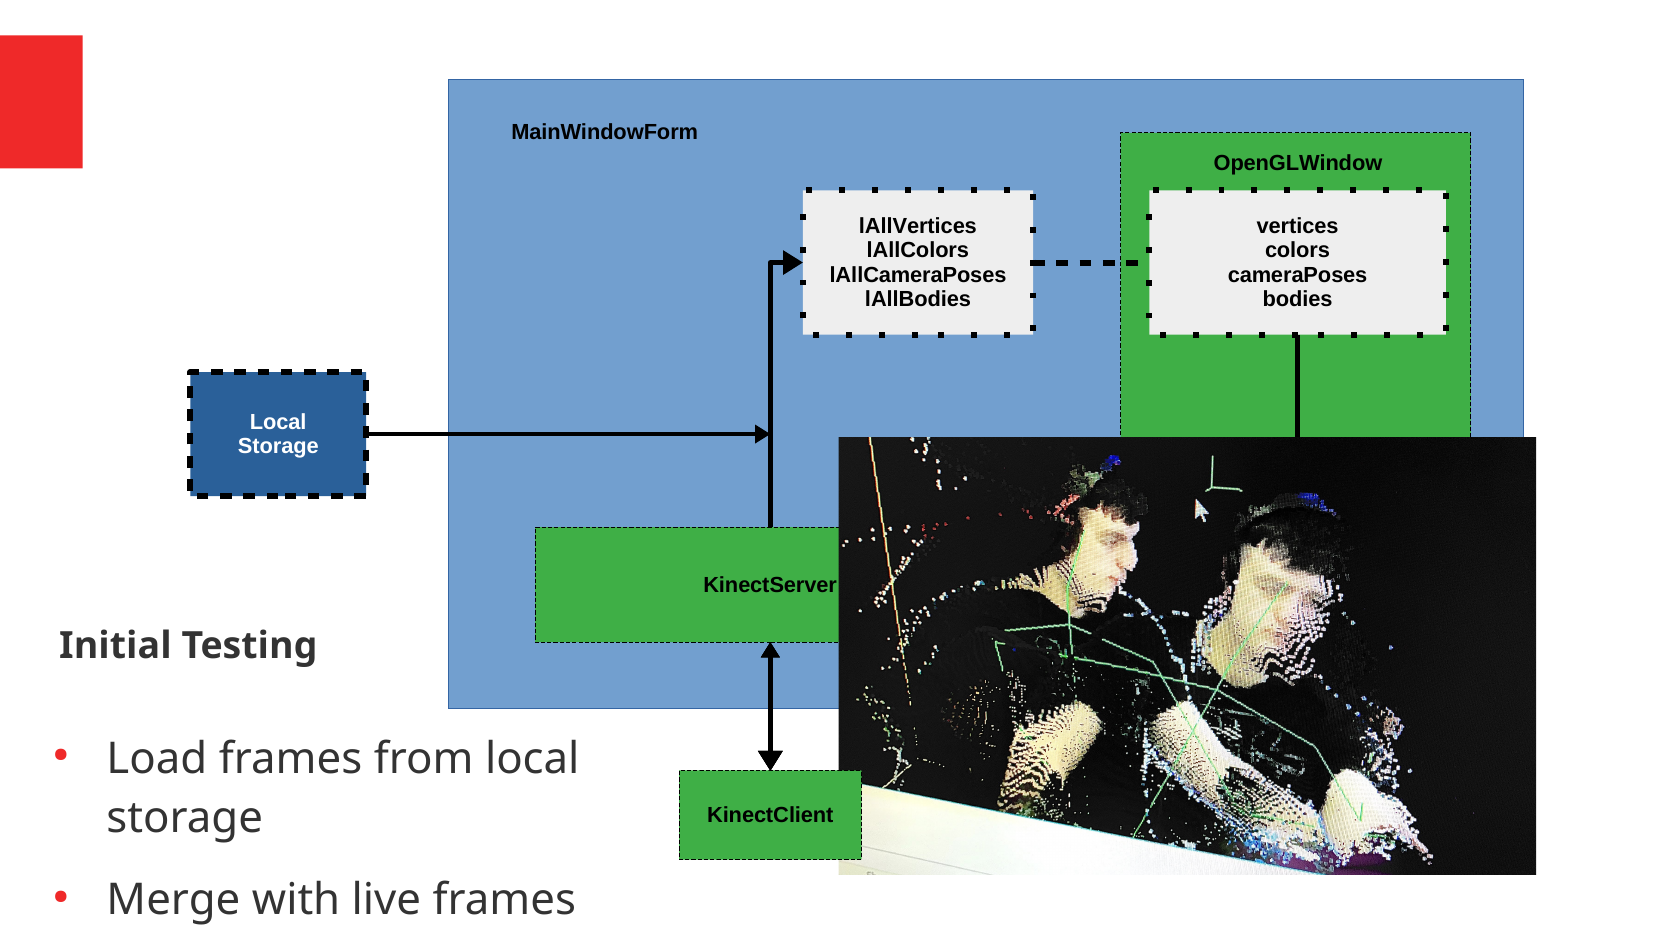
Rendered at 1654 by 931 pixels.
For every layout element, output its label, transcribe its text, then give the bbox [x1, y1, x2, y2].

text_box [448, 436, 769, 709]
text_box [772, 643, 838, 709]
text_box Local Storage [190, 372, 367, 497]
text_box MainWindowForm [472, 119, 737, 169]
picture [838, 437, 1537, 875]
text_box lAllVertices lAllColors lAllCameraPoses lAllBodies [802, 190, 1034, 335]
text_box [448, 79, 1524, 527]
title Initial Testing [59, 566, 497, 723]
text_box OpenGLWindow [1197, 150, 1399, 176]
text_box KinectClient [679, 770, 862, 860]
text_box vertices colors cameraPoses bodies [1149, 190, 1446, 335]
text_box KinectServer [535, 527, 838, 643]
list Load frames from local storage Merge with live frames [35, 726, 627, 931]
